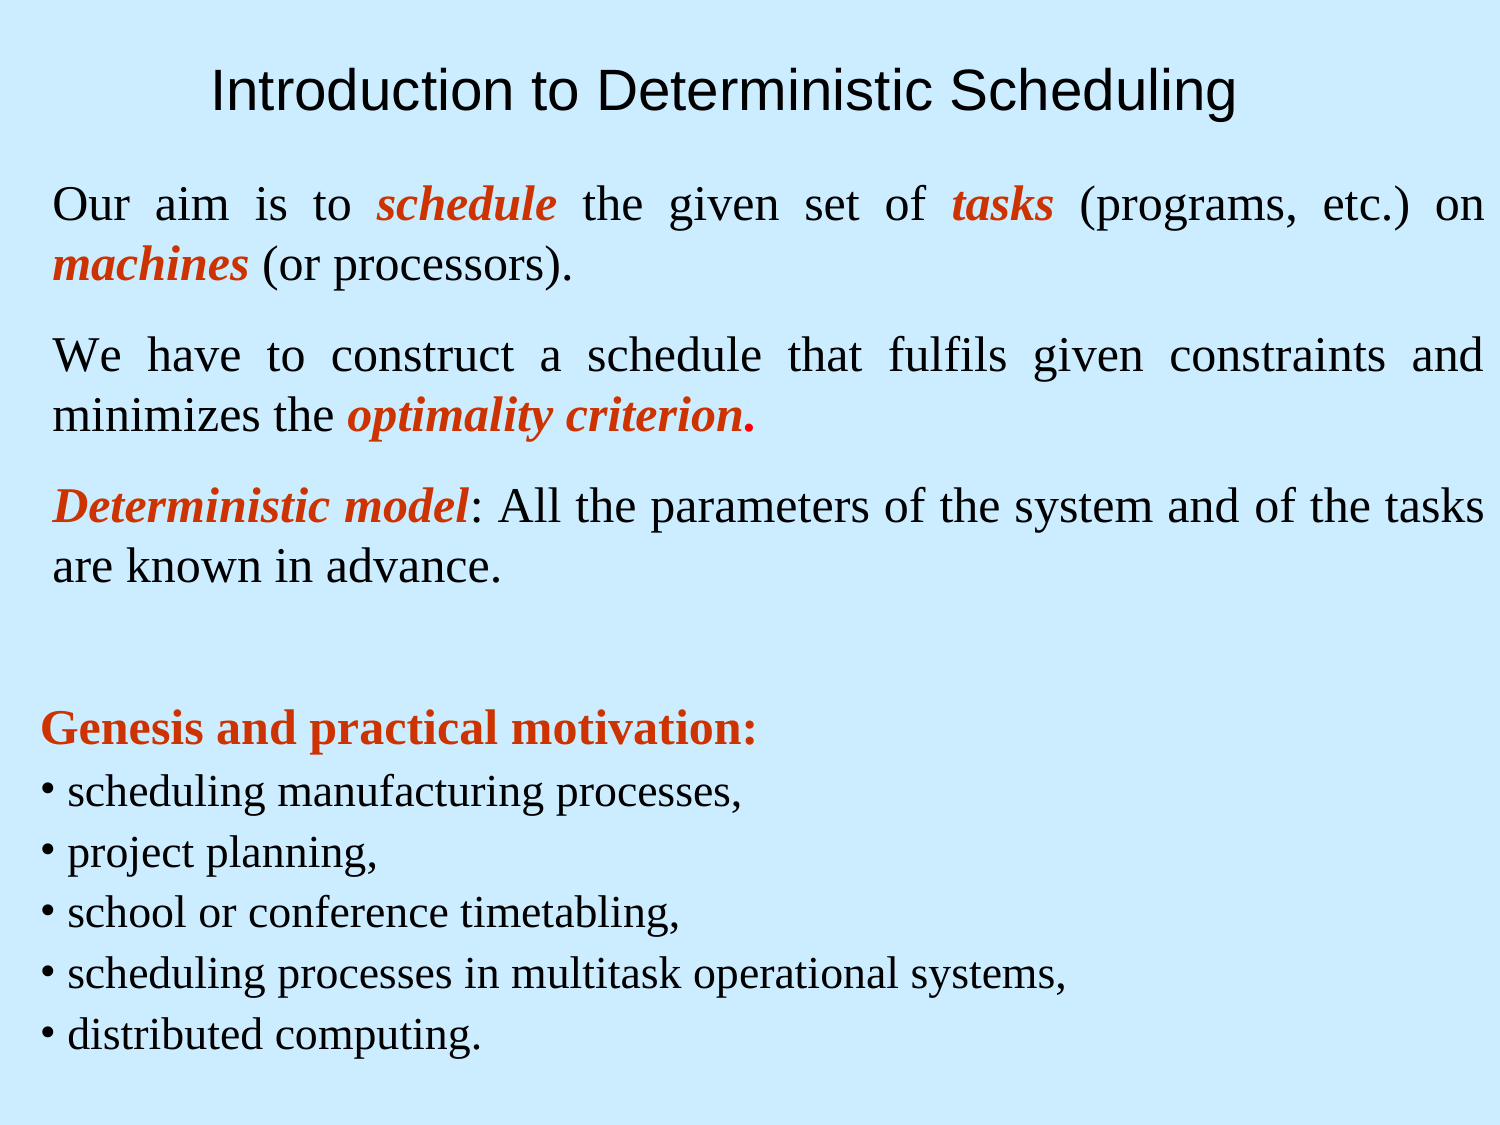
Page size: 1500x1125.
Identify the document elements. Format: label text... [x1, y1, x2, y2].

title Introduction to Deterministic Scheduling [0, 12, 1450, 163]
text_box Genesis and practical motivation: scheduling manufacturing processes, project planning, school or conference timetabling, scheduling processes in multitask operational systems, distributed computing. [24, 693, 1500, 1068]
text_box Our aim is to schedule the given set of tasks (programs, etc.) on machines (or processors). We have to construct a schedule that fulfils given constraints and minimizes the optimality criterion. Deterministic model: All the parameters of the system and of the tasks are known in advance. [37, 162, 1500, 601]
